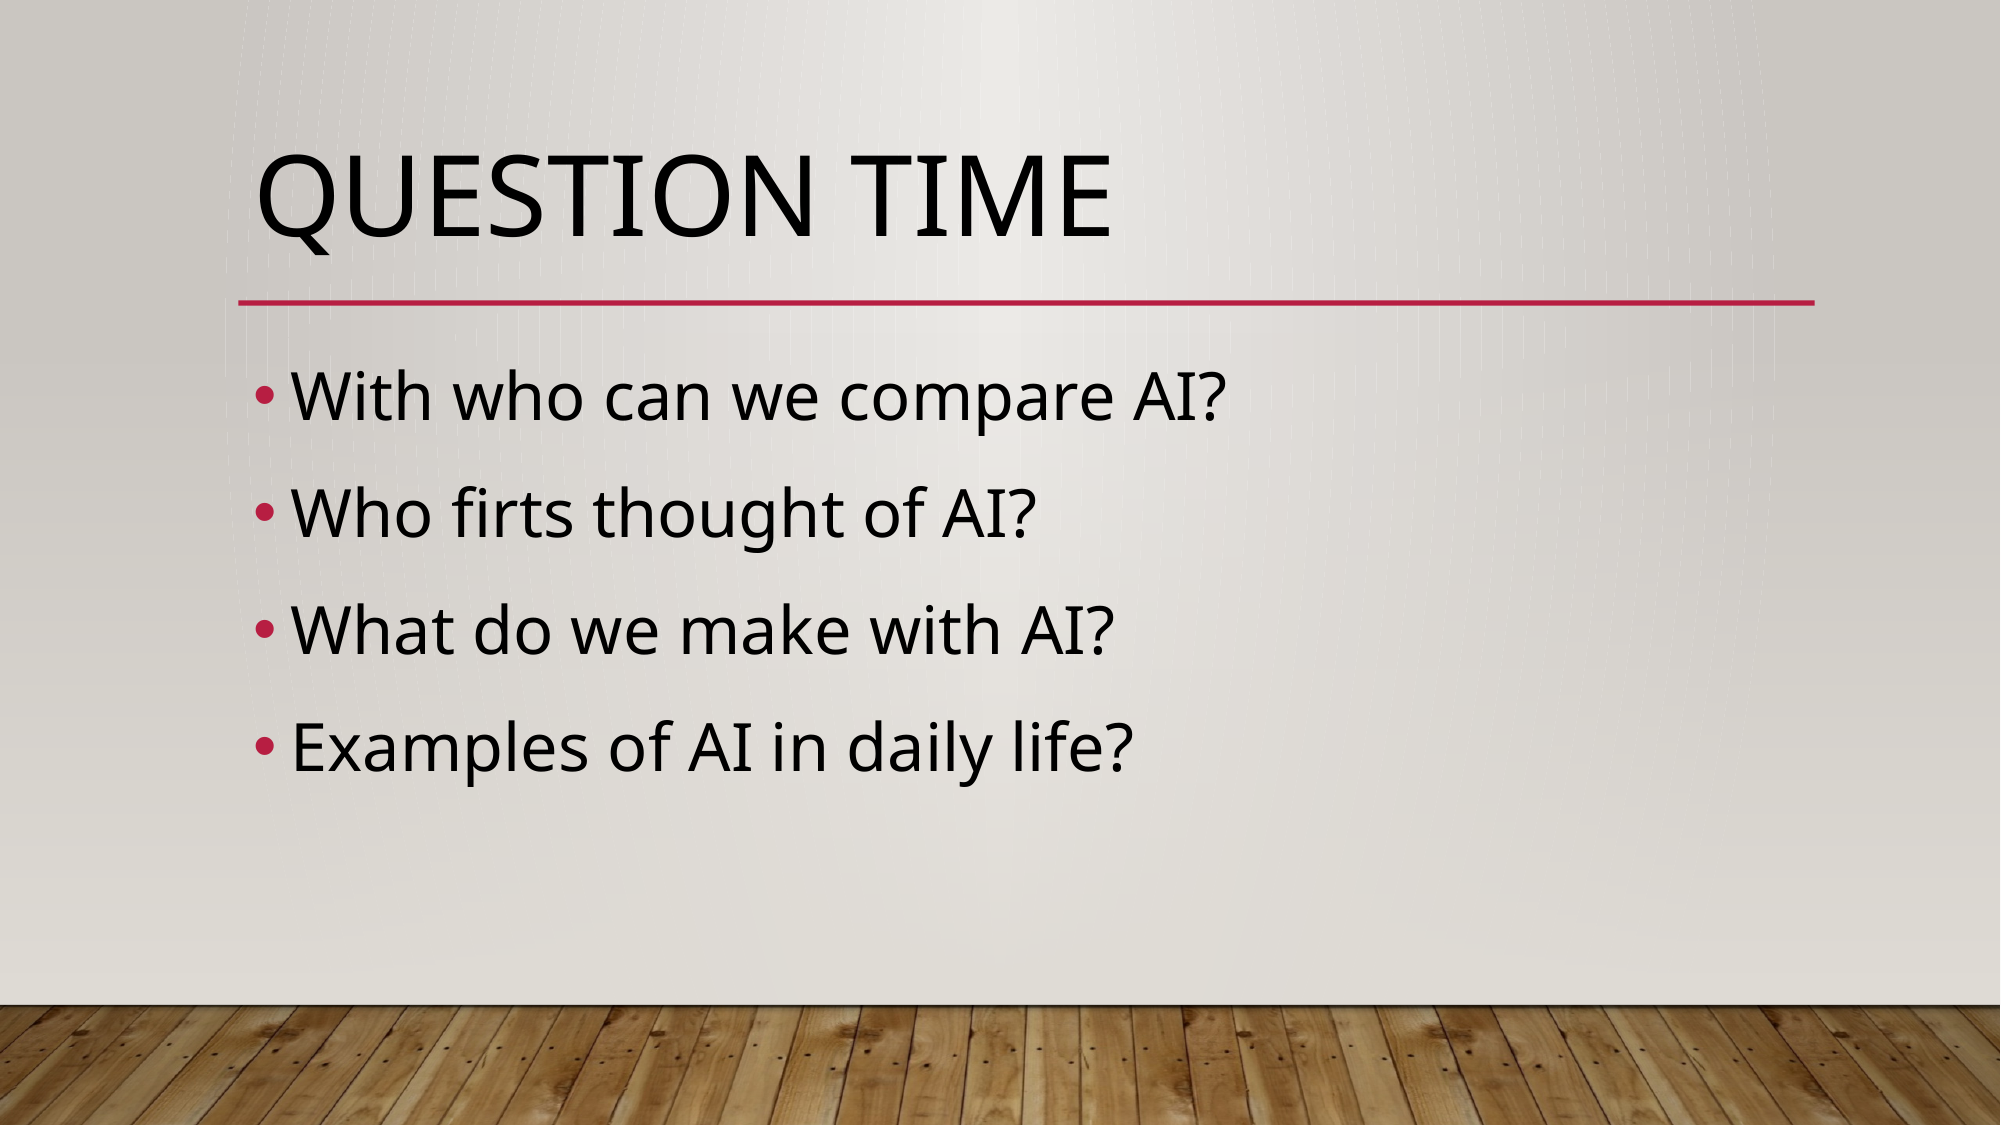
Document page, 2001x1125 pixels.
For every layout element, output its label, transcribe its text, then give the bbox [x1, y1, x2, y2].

picture [0, 1005, 2000, 1125]
list With who can we compare AI? Who firts thought of AI? What do we make with AI? Examples of AI in daily life? [238, 330, 1814, 897]
title Question time [238, 131, 1814, 305]
